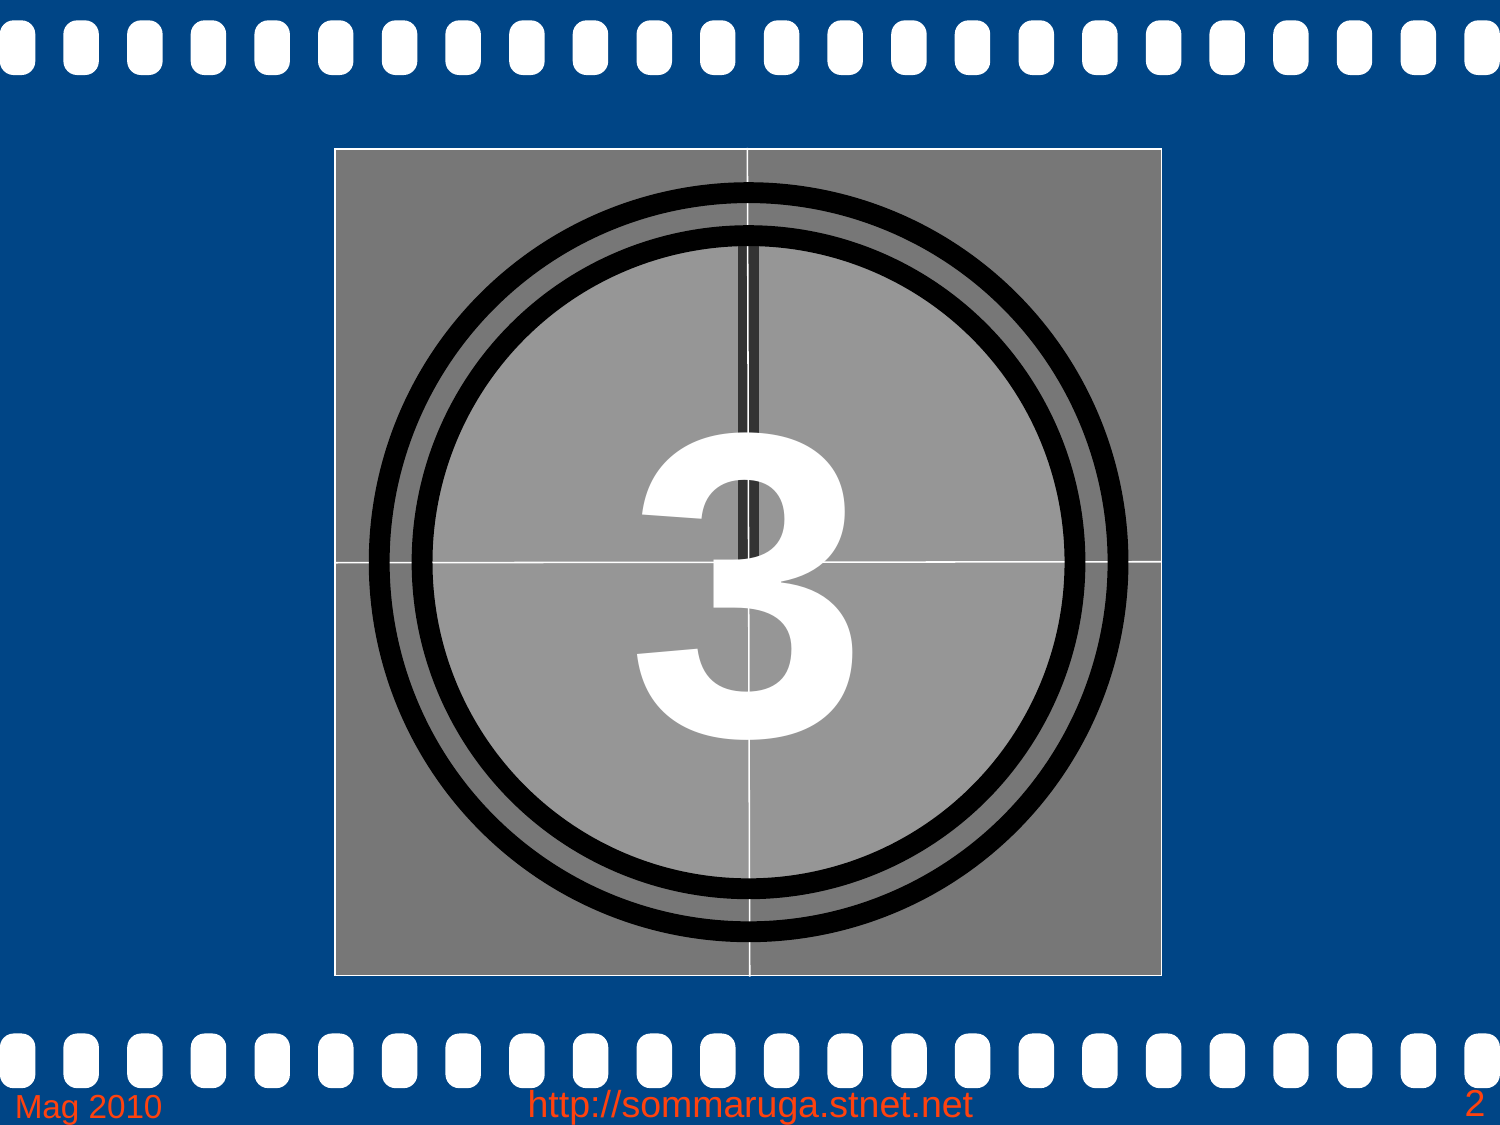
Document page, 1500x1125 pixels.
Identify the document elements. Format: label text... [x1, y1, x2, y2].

text_box [390, 564, 748, 921]
text_box [749, 204, 1107, 561]
text_box [751, 563, 1107, 921]
text_box 3 [422, 235, 1075, 889]
text_box [749, 148, 1162, 561]
text_box [390, 204, 746, 561]
text_box [335, 148, 746, 561]
text_box [751, 563, 1162, 976]
text_box [335, 564, 748, 976]
